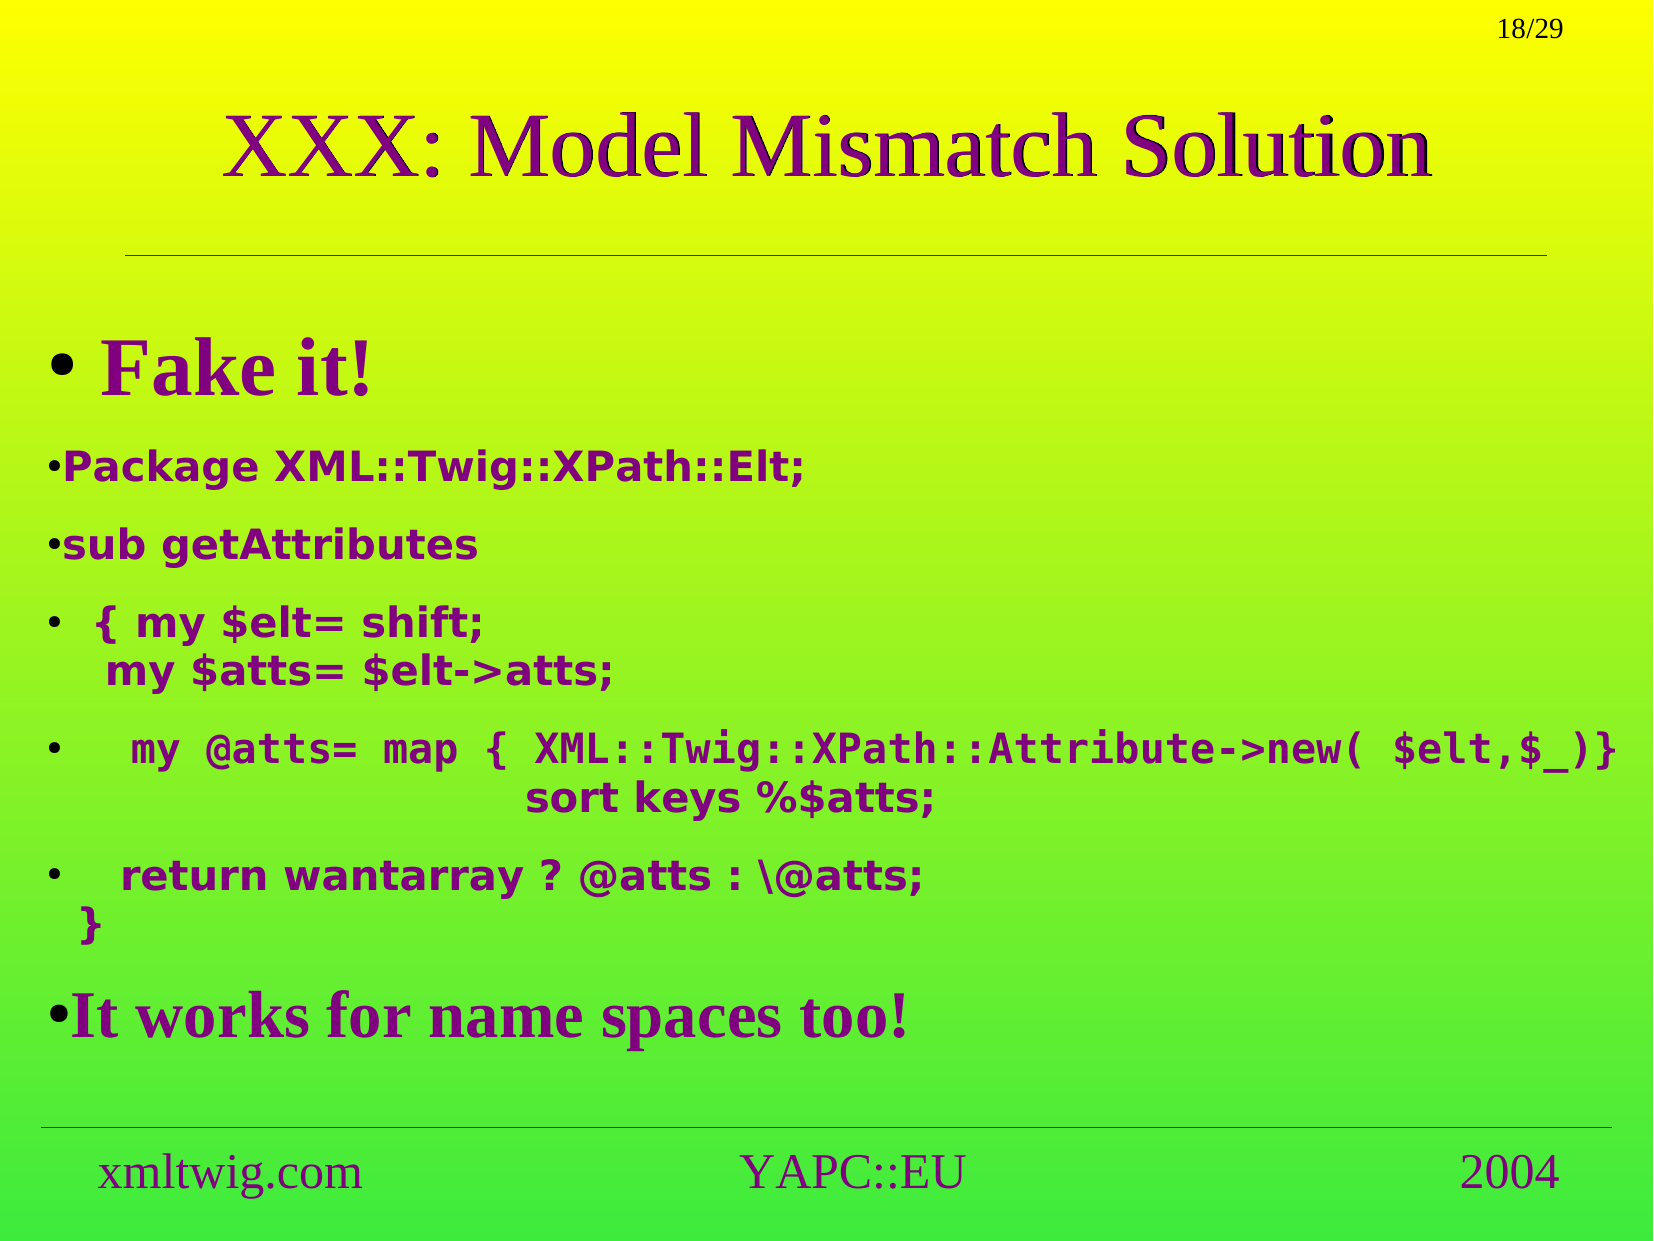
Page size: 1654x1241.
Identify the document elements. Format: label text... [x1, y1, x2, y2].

title XXX: Model Mismatch Solution [121, 66, 1533, 225]
list Fake it! Package XML::Twig::XPath::Elt; sub getAttributes { my $elt= shift; my $atts= $elt->atts; my @atts= map { XML::Twig::XPath::Attribute->new( $elt,$_)} sort keys %$atts; return wantarray ? @atts : \@atts; } It works for name spaces too! [47, 320, 1630, 1177]
